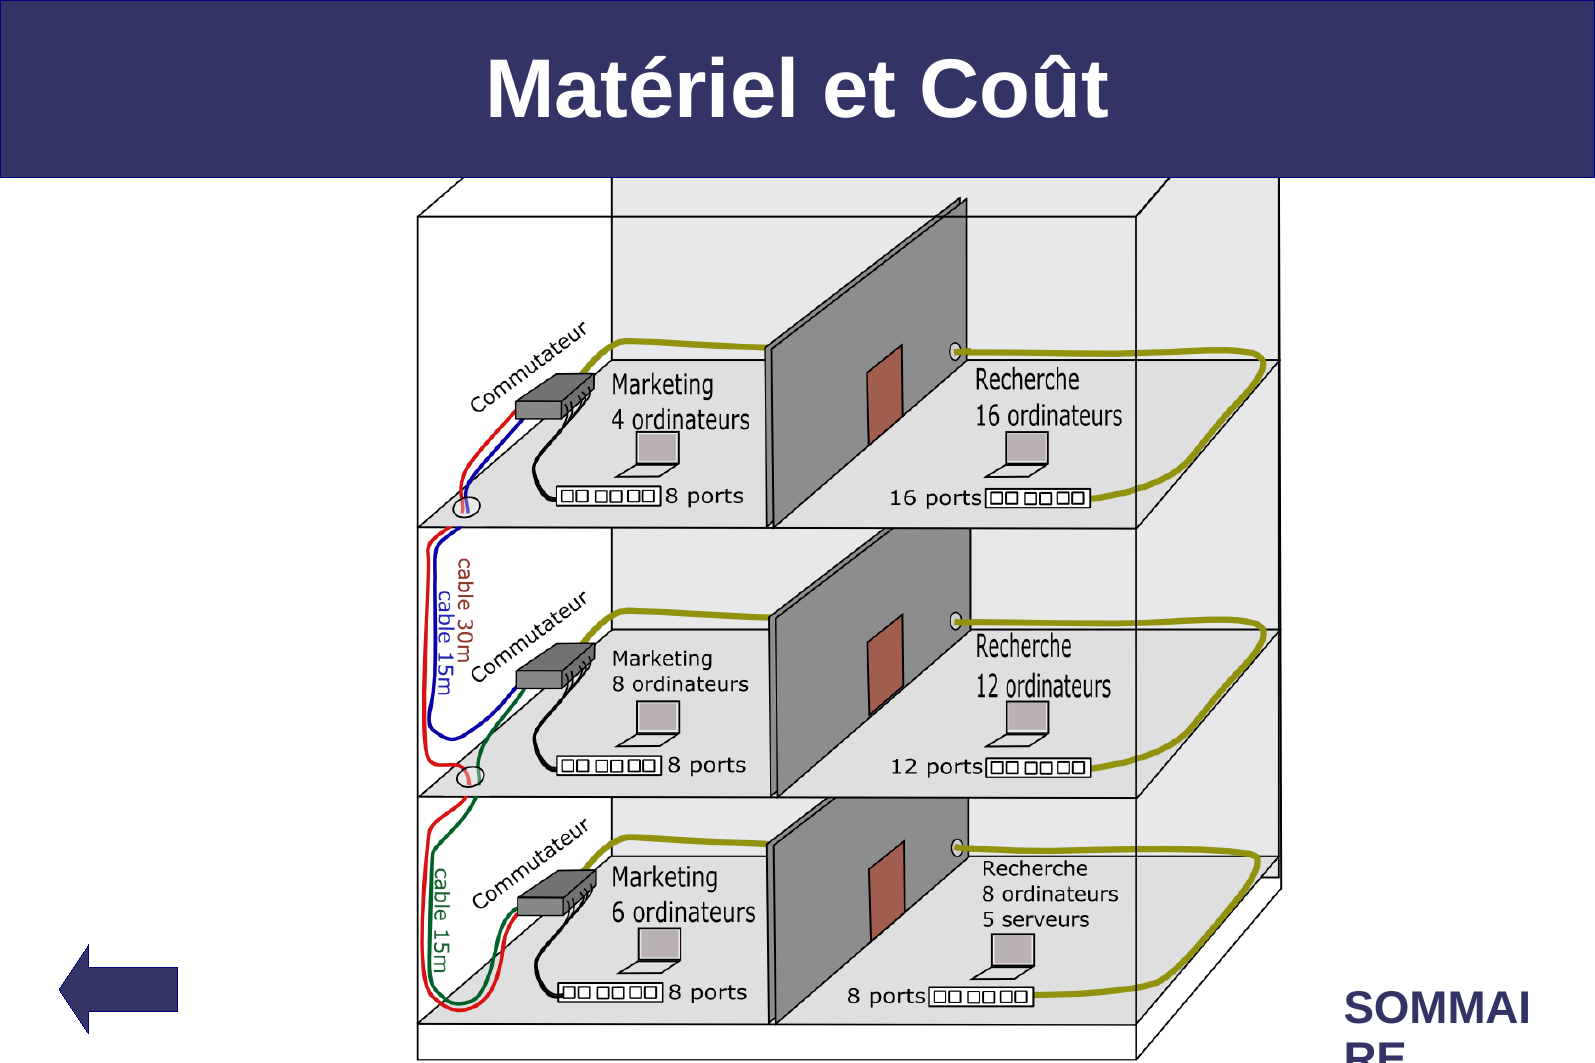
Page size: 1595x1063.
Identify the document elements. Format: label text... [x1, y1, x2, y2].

text_box Matériel et Coût [0, 0, 1595, 178]
text_box [59, 944, 178, 1034]
text_box SOMMAIRE [1328, 974, 1565, 1049]
picture [388, 178, 1300, 1063]
